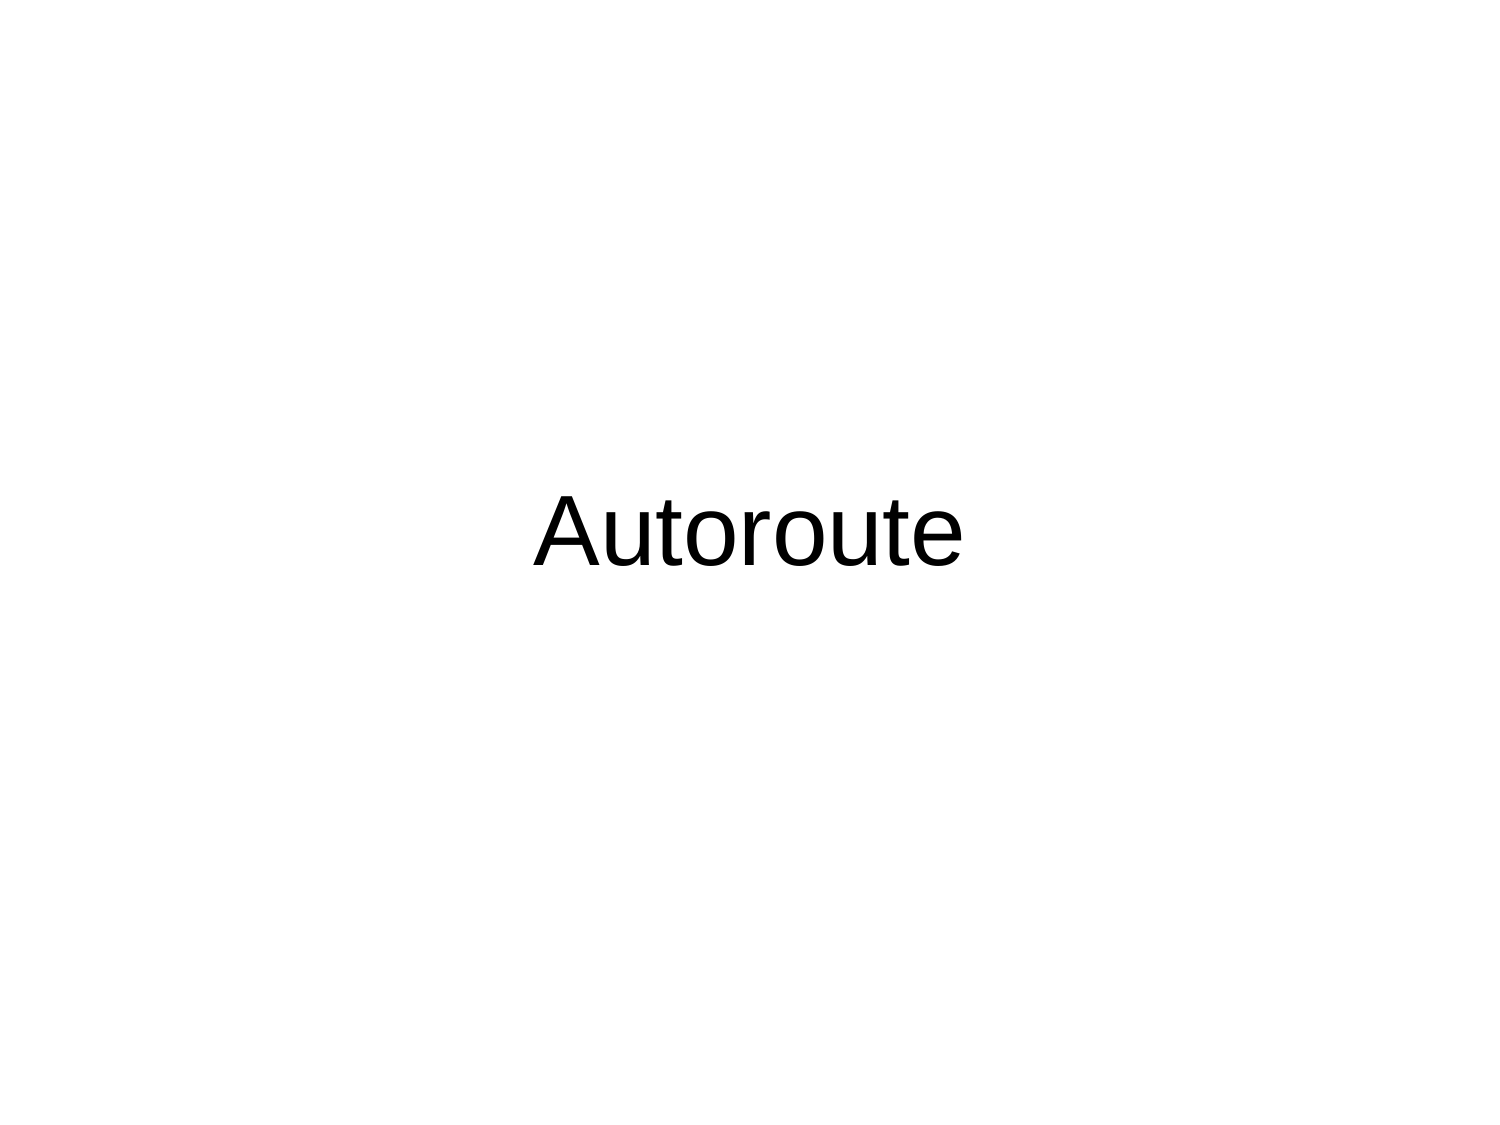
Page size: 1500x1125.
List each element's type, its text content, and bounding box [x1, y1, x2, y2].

title Autoroute [112, 437, 1388, 625]
